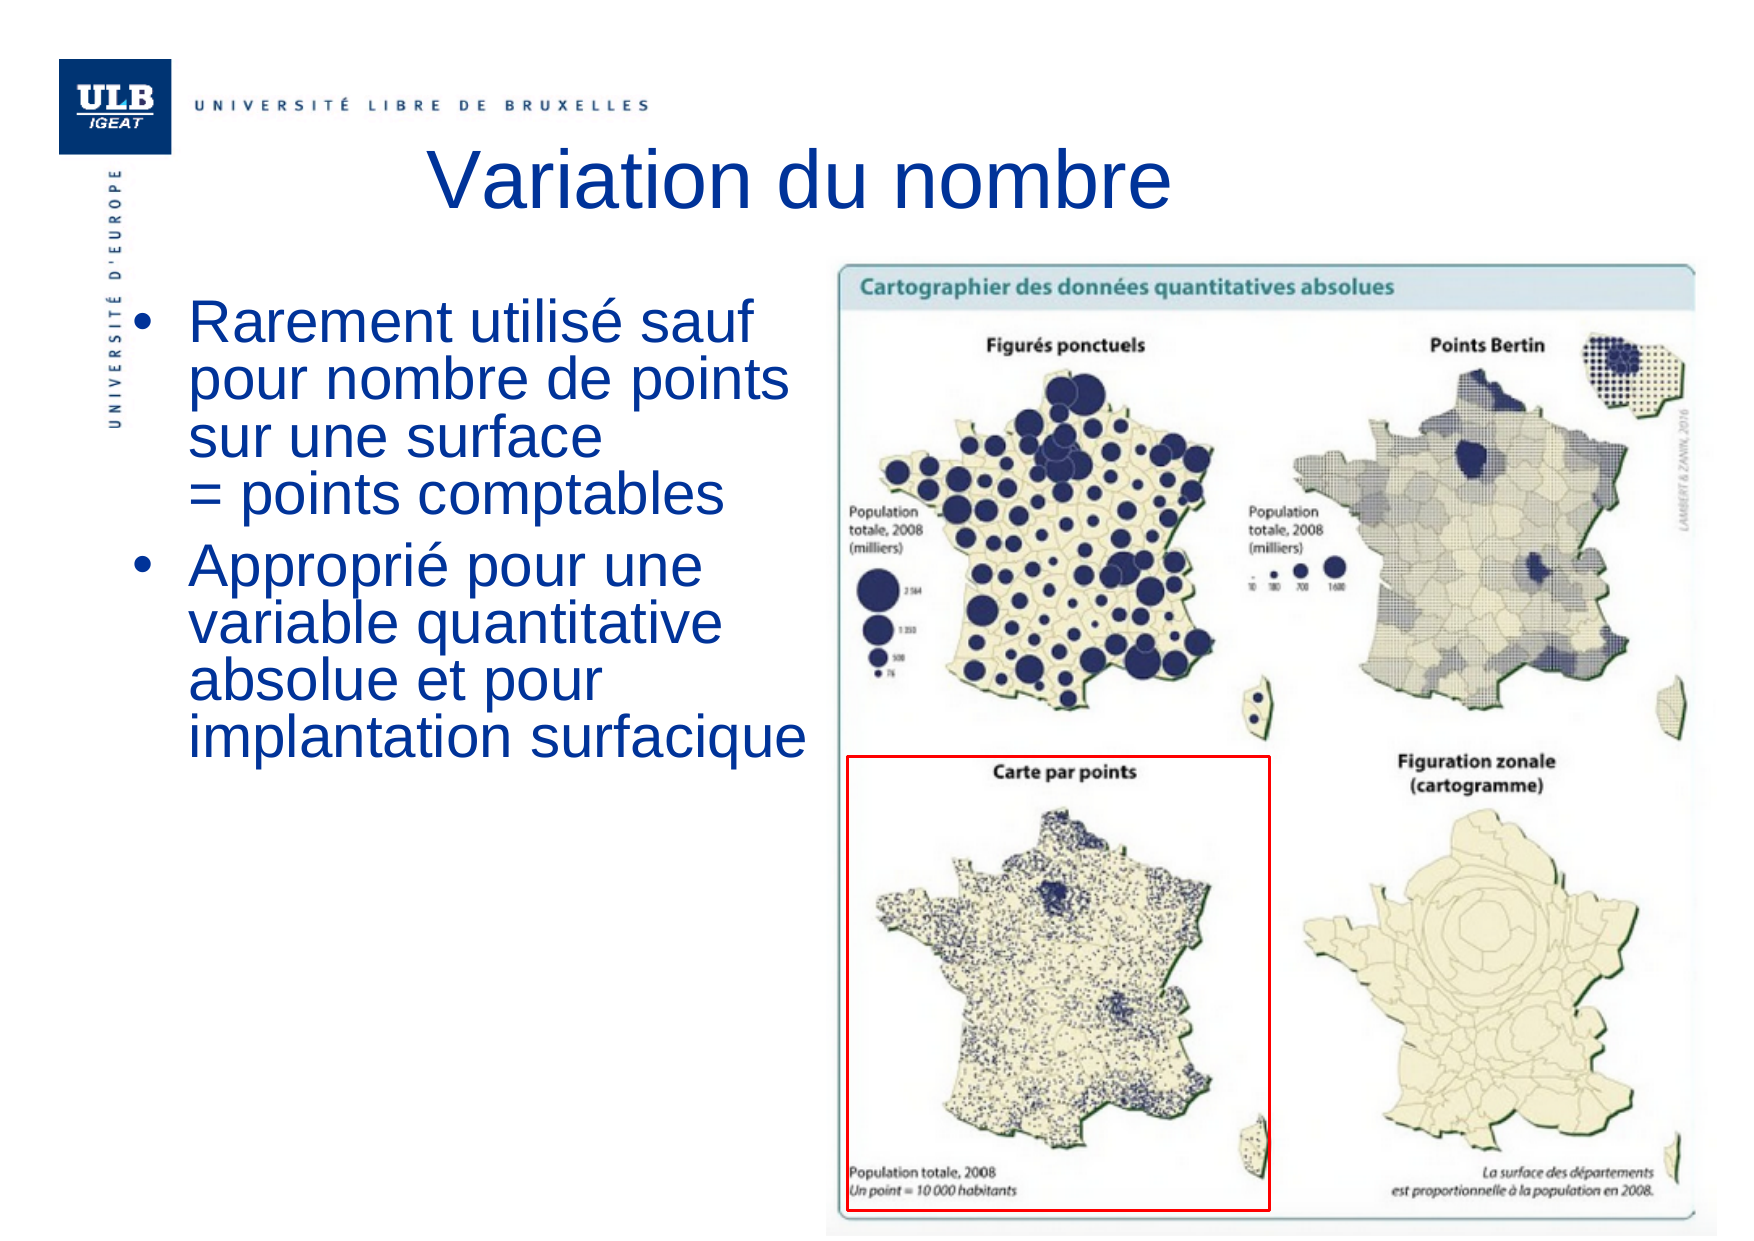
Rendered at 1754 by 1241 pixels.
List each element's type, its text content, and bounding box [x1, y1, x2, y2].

title Variation du nombre [132, 99, 1469, 270]
picture [59, 59, 1717, 1236]
list Rarement utilisé sauf pour nombre de points sur une surface = points comptables Approprié pour une variable quantitative absolue et pour implantation surfacique [132, 296, 826, 948]
